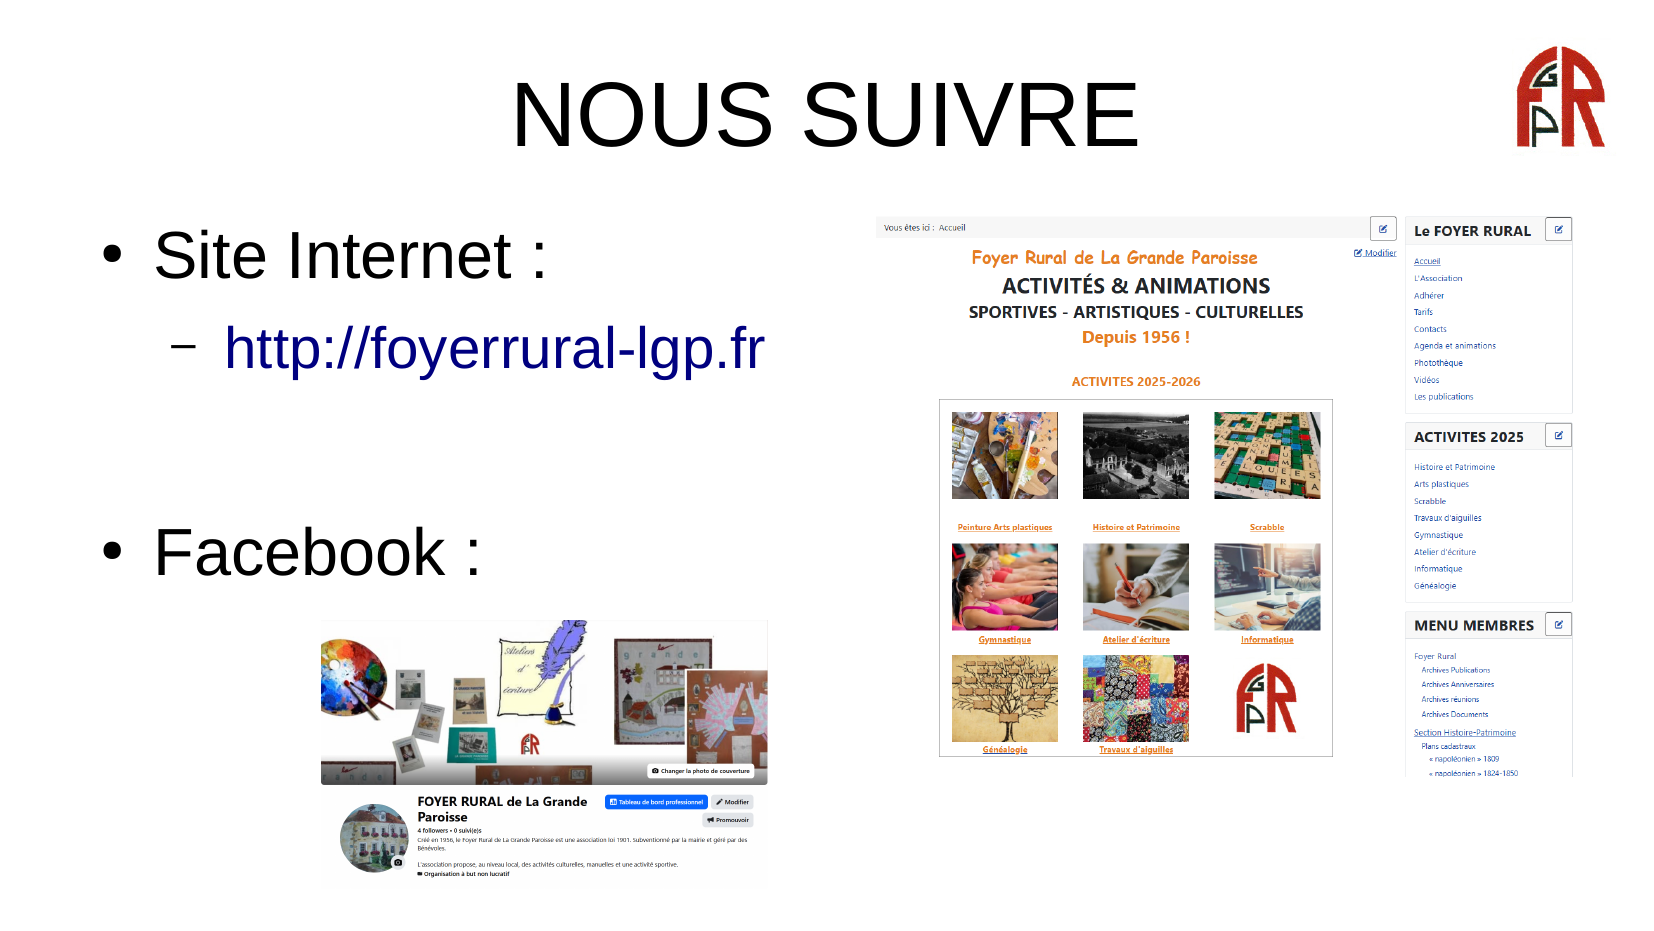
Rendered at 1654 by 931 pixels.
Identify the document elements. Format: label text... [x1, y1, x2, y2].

picture [321, 620, 768, 889]
list Site Internet : http://foyerrural-lgp.fr Facebook : [82, 217, 856, 758]
picture [1506, 37, 1618, 156]
title NOUS SUIVRE [82, 37, 1571, 193]
picture [856, 206, 1587, 777]
